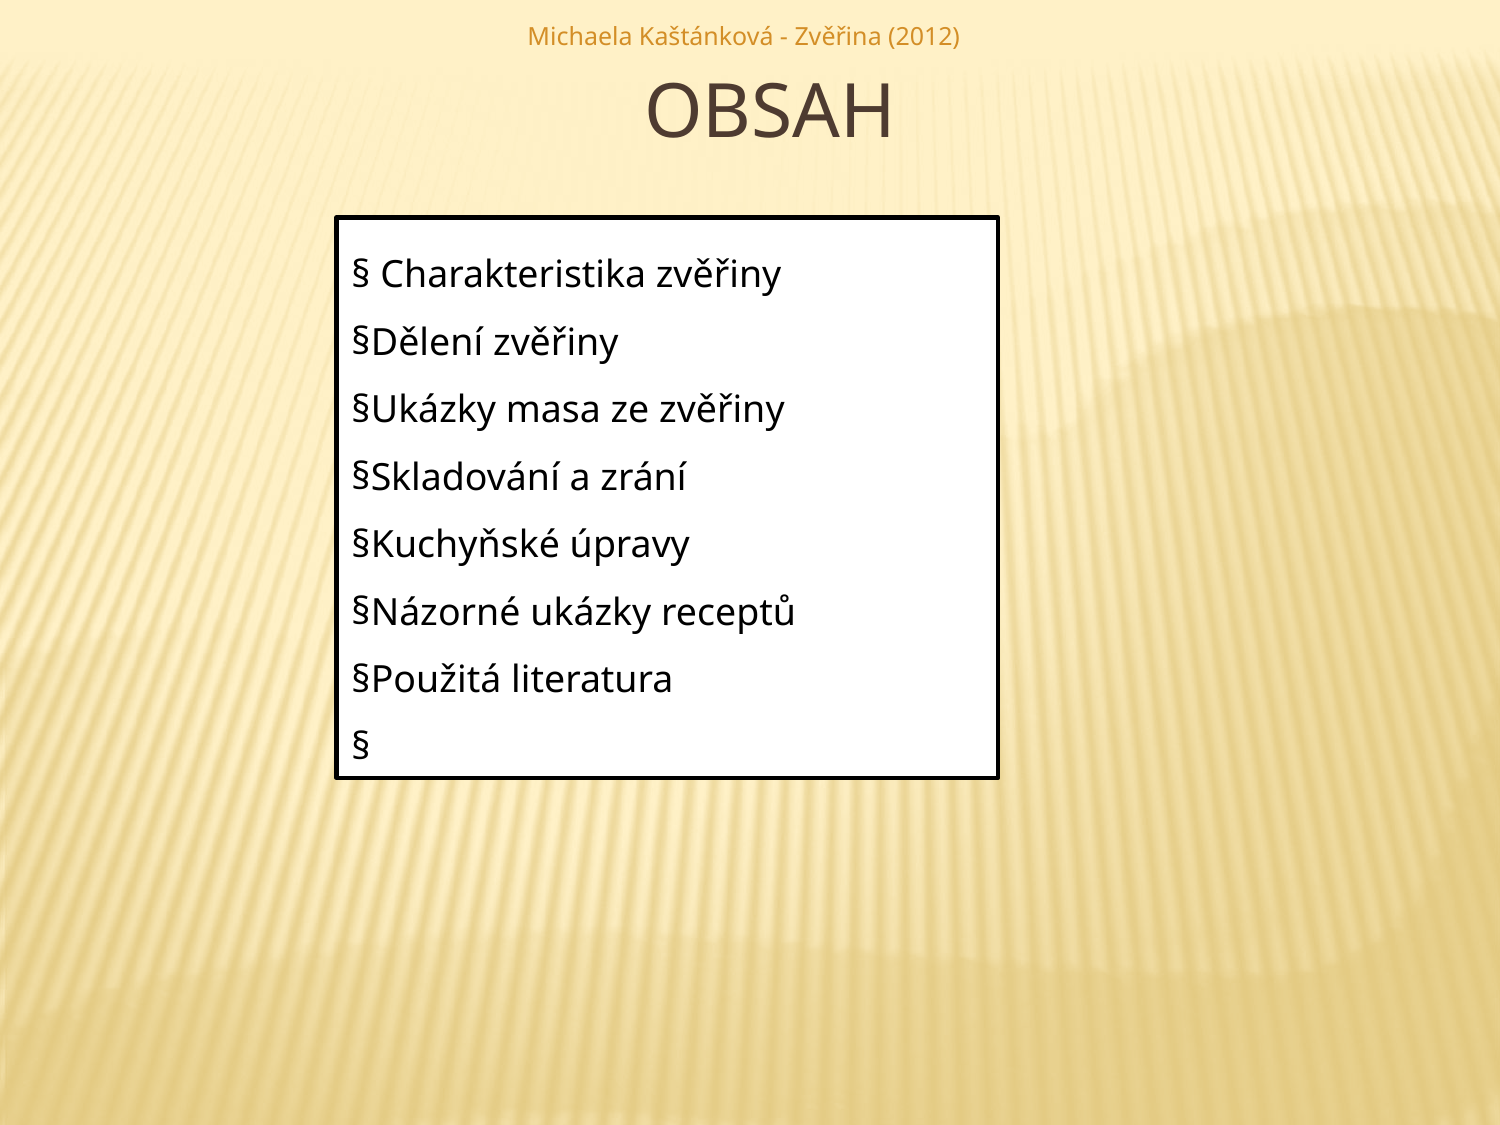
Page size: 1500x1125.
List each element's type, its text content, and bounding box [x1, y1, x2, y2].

title Obsah [76, 54, 1465, 185]
text_box Charakteristika zvěřiny Dělení zvěřiny Ukázky masa ze zvěřiny Skladování a zrání Kuchyňské úpravy Názorné ukázky receptů Použitá literatura [336, 217, 999, 778]
subtitle [76, 196, 1465, 929]
text_box Michaela Kaštánková - Zvěřina (2012) [512, 12, 1459, 60]
